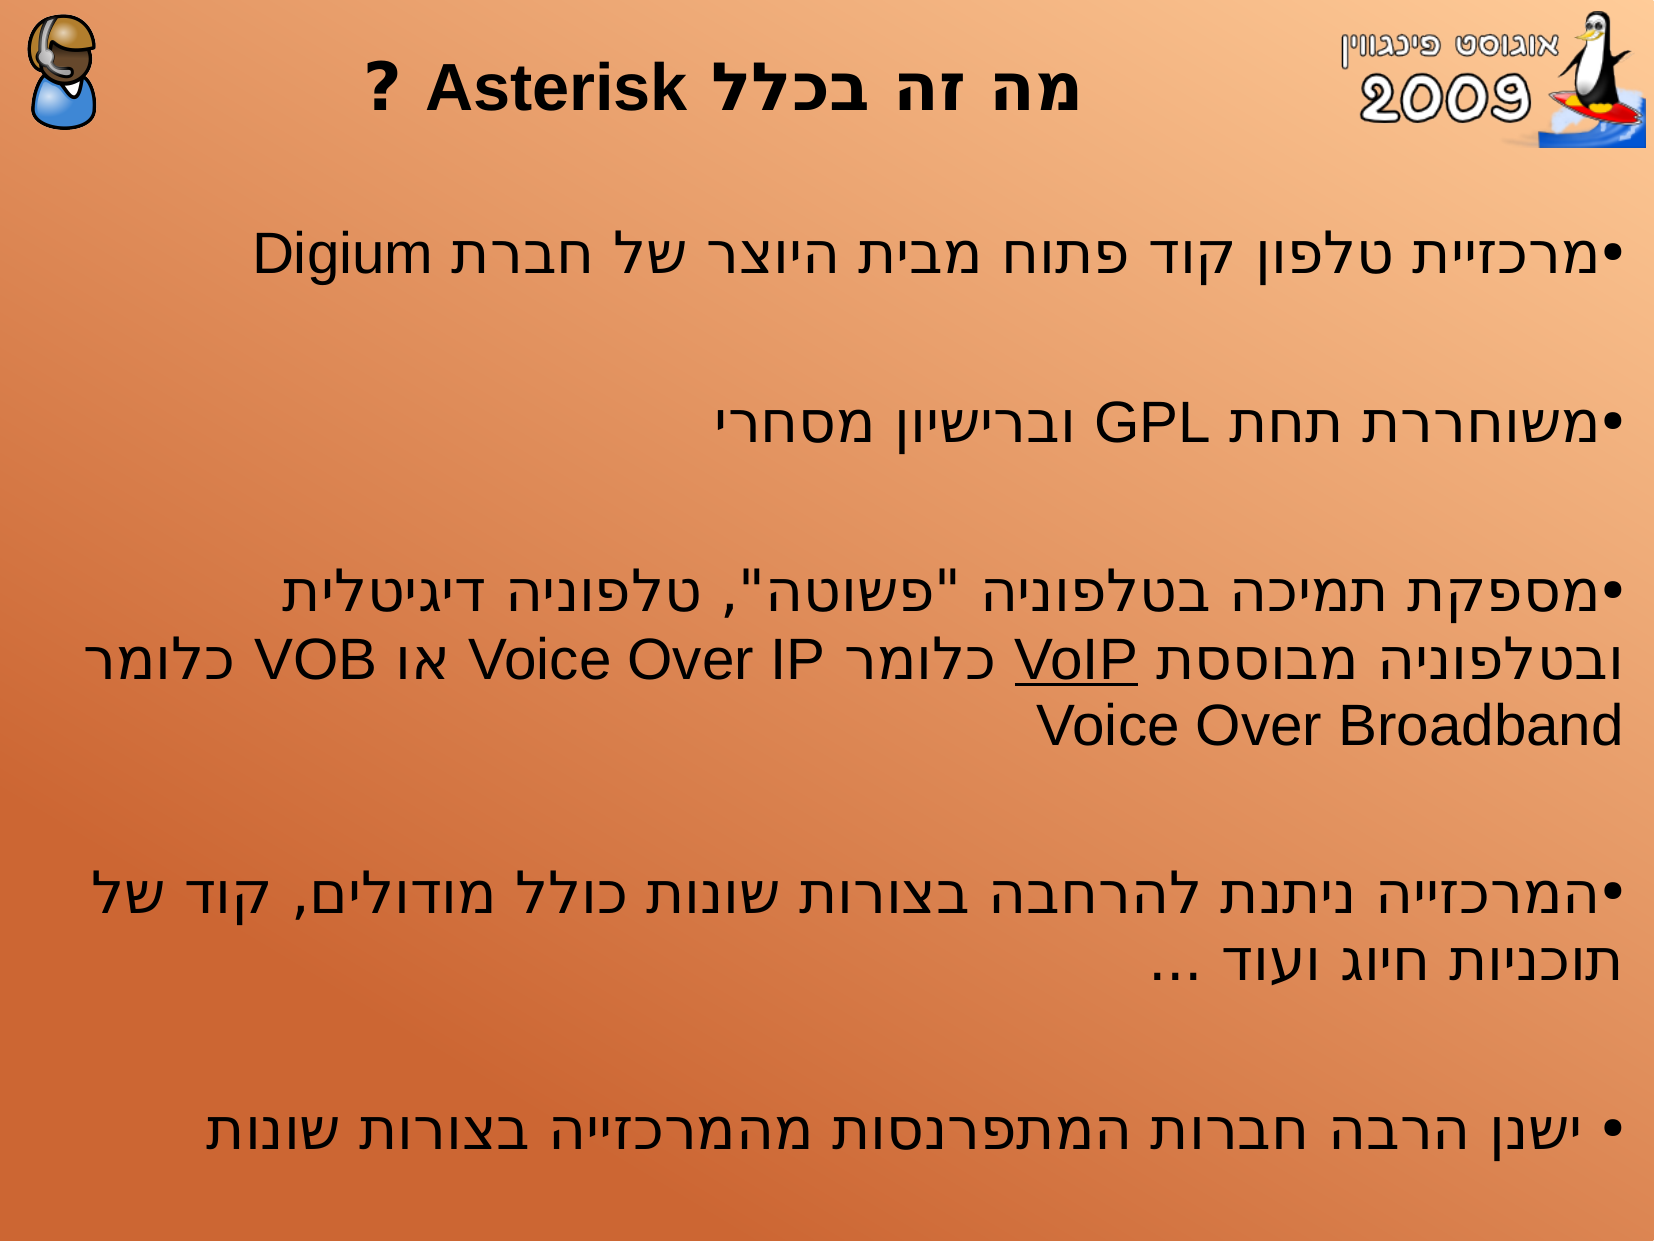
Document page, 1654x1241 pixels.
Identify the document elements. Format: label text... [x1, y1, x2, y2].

picture [2, 11, 122, 131]
picture [1327, 11, 1646, 148]
text_box מרכזיית טלפון קוד פתוח מבית היוצר של חברת Digium משוחררת תחת GPL וברישיון מסחרי מספקת תמיכה בטלפוניה "פשוטה", טלפוניה דיגיטלית ובטלפוניה מבוססת VoIP כלומר Voice Over IP או VOB כלומר Voice Over Broadband המרכזייה ניתנת להרחבה בצורות שונות כולל מודולים, קוד של תוכניות חיוג ועוד ... ישנן הרבה חברות המתפרנסות מהמרכזייה בצורות שונות [21, 212, 1640, 1171]
text_box מה זה בכלל Asterisk ? [118, 41, 1329, 134]
